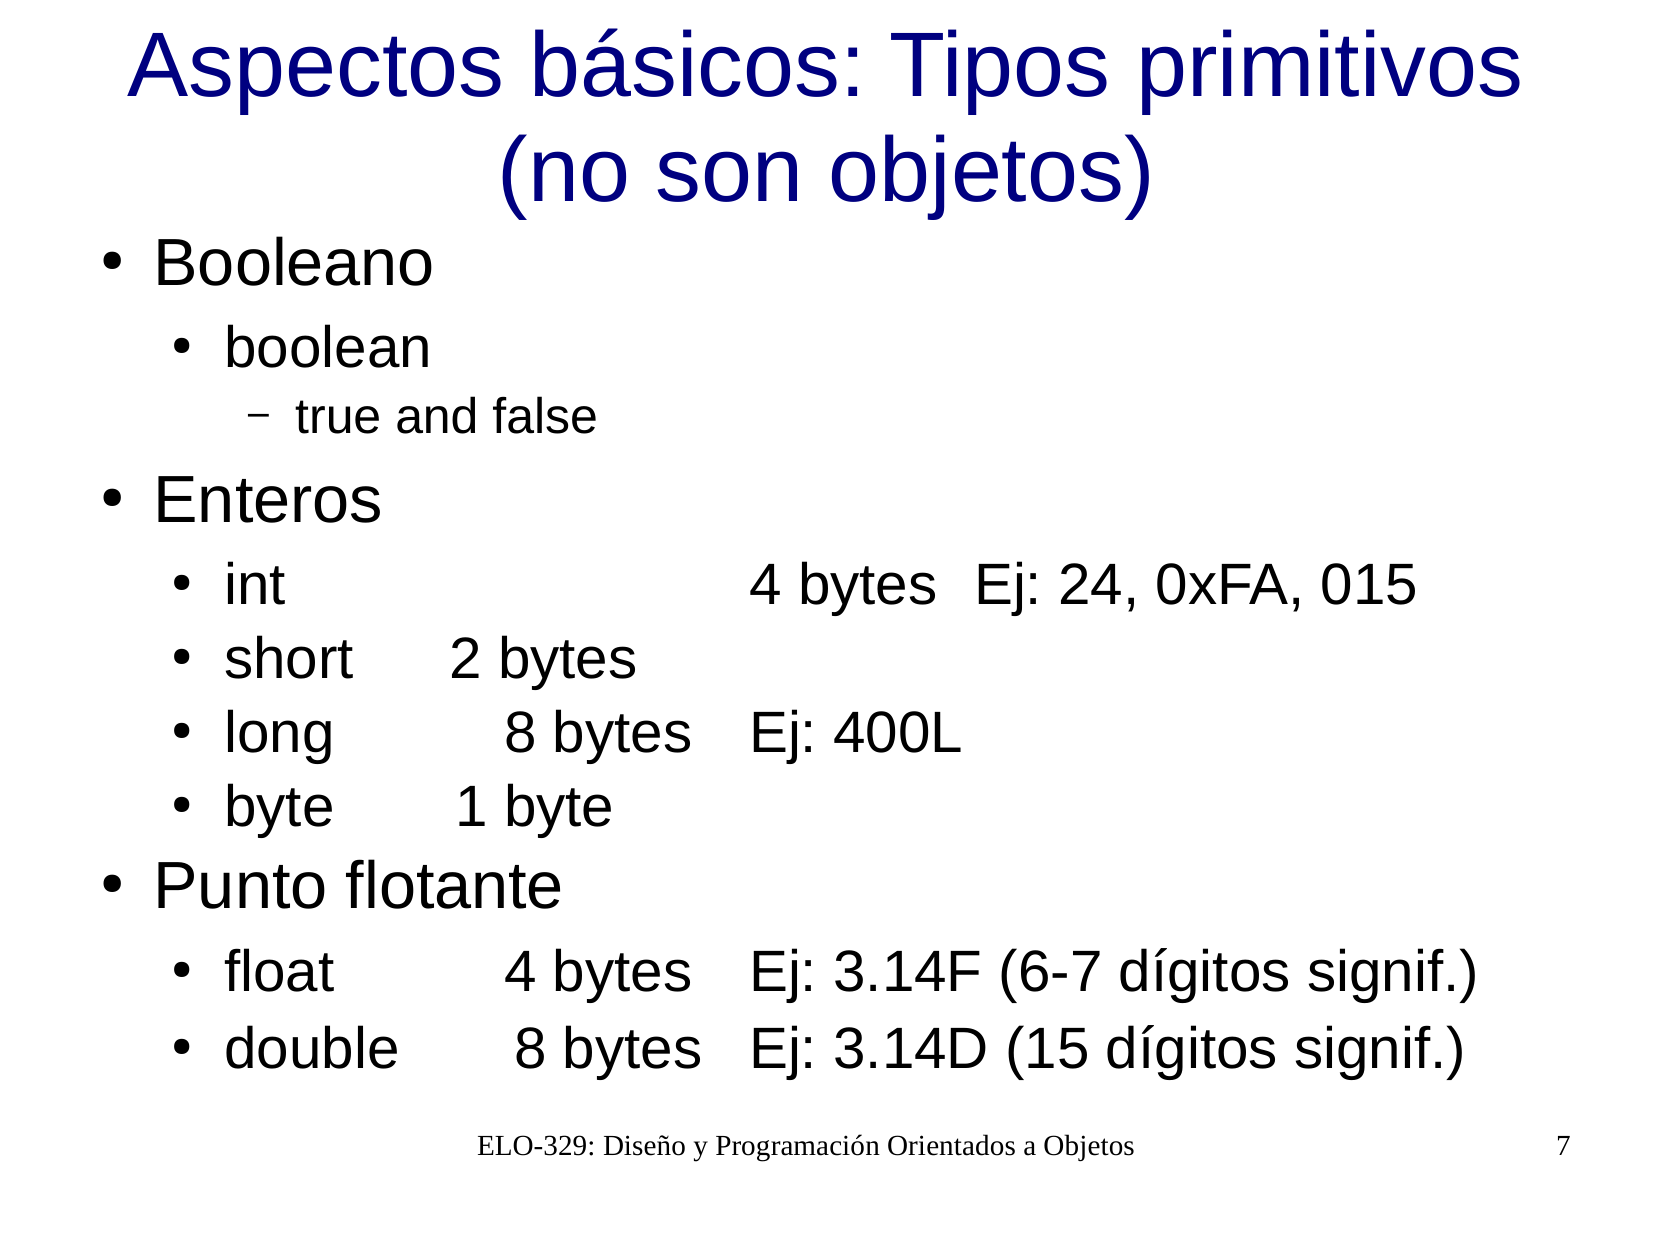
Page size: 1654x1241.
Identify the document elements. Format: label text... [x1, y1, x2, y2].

list Booleano boolean true and false Enteros int 4 bytes Ej: 24, 0xFA, 015 short 2 bytes long 8 bytes Ej: 400L byte 1 byte Punto flotante float 4 bytes Ej: 3.14F (6-7 dígitos signif.)‏ double 8 bytes Ej: 3.14D (15 dígitos signif.)‏ [82, 225, 1571, 1126]
title Aspectos básicos: Tipos primitivos (no son objetos)‏ [82, 4, 1571, 225]
